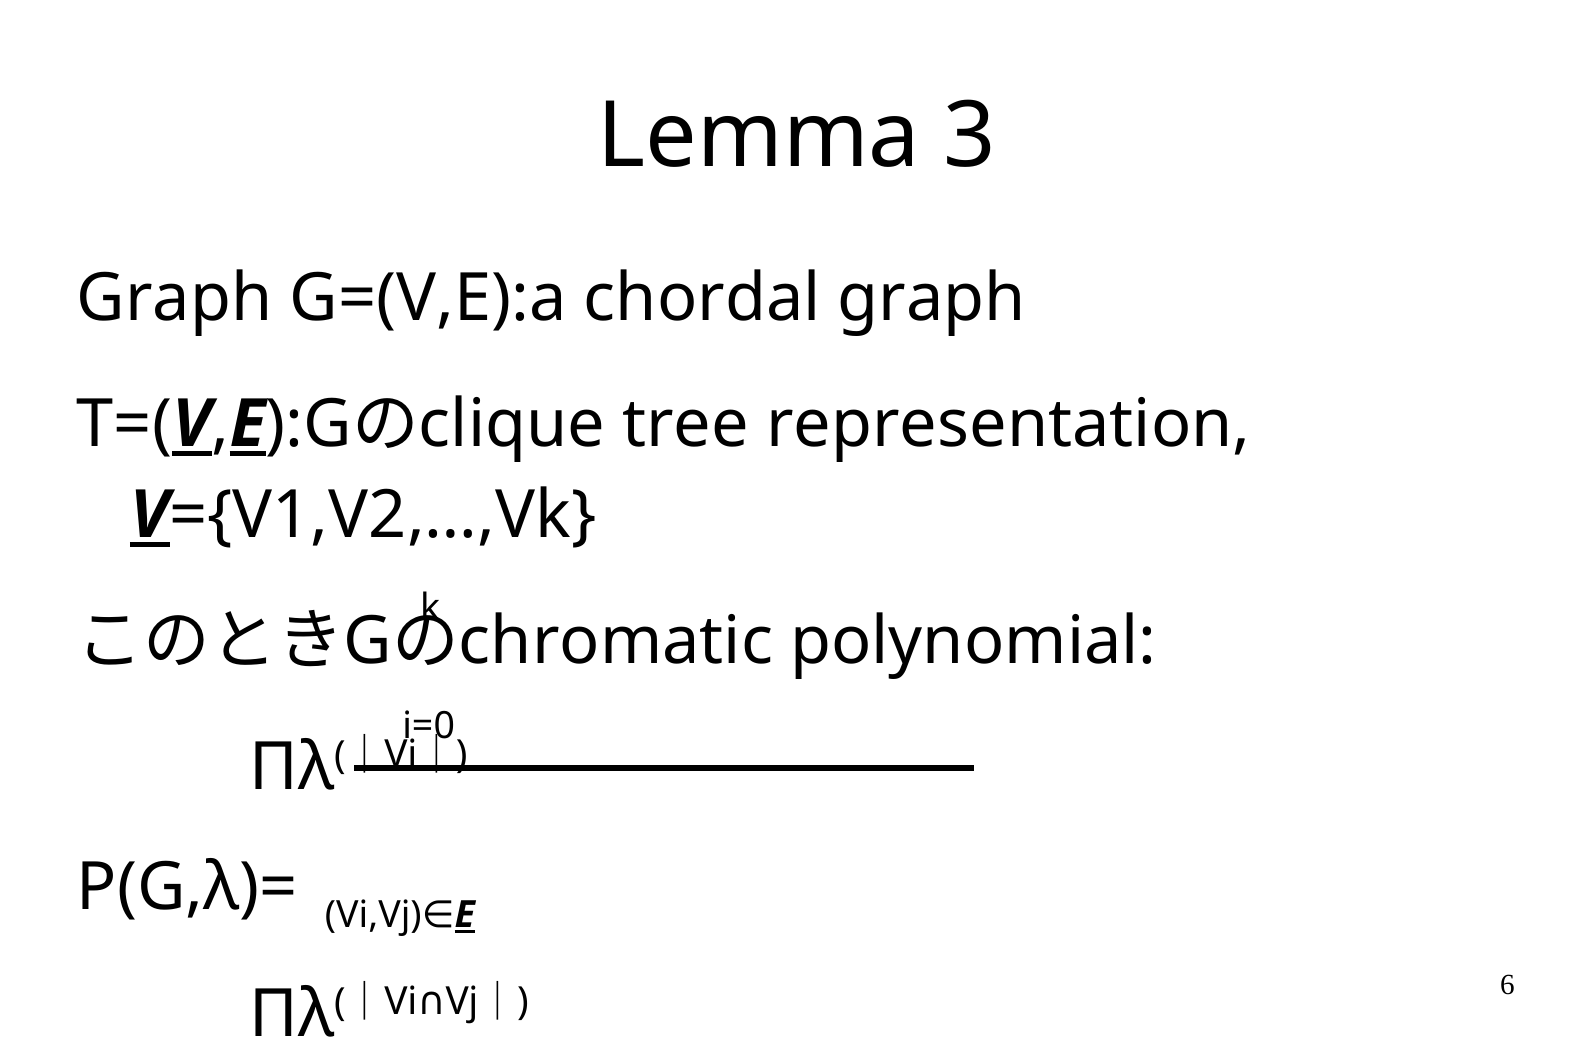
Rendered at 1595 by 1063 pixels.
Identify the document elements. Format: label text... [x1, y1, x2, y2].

text_box i=0 [402, 698, 508, 739]
list Graph G=(V,E):a chordal graph T=(V,E):Gのclique tree representation, V={V1,V2,…,Vk} このときGのchromatic polynomial: Пλ(｜Vi｜) P(G,λ)= Пλ(｜Vi∩Vj｜) [59, 248, 1536, 936]
text_box k [420, 580, 473, 621]
text_box (Vi,Vj)∈E [324, 887, 532, 928]
title Lemma 3 [79, 42, 1515, 220]
